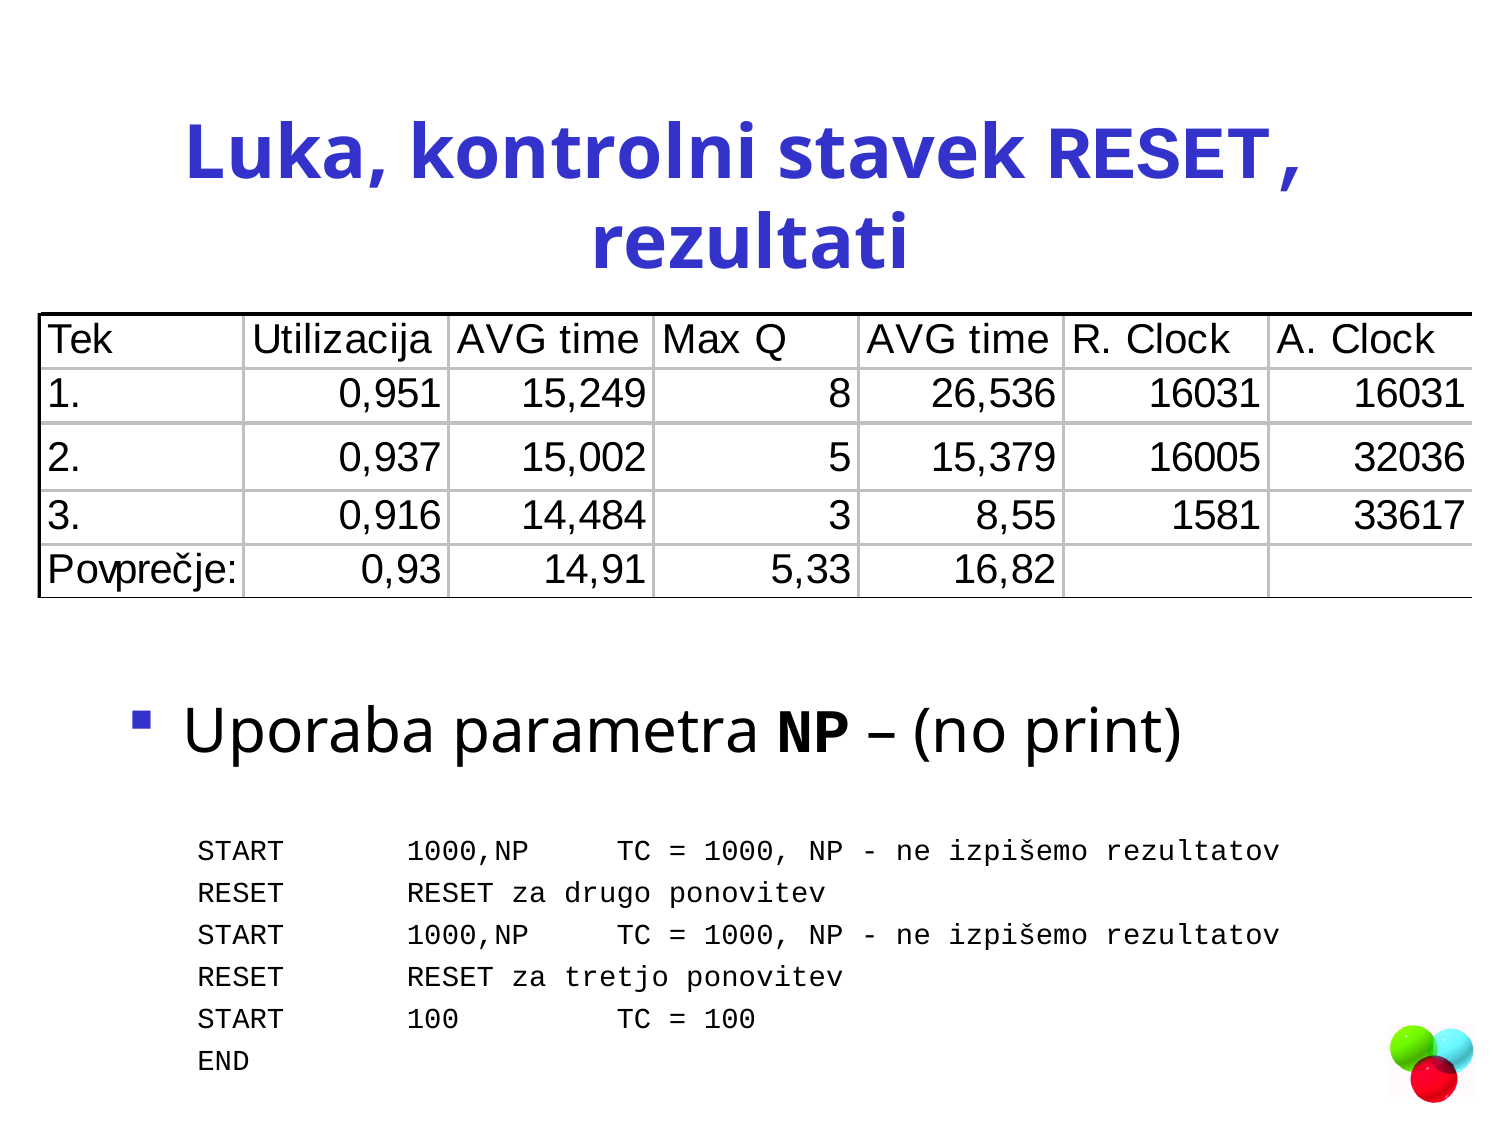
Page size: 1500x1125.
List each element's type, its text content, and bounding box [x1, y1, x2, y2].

chart [1387, 1025, 1476, 1104]
title Luka, kontrolni stavek RESET, rezultati [112, 96, 1388, 292]
list Uporaba parametra NP – (no print) START 1000,NP TC = 1000, NP - ne izpišemo rezultatov RESET RESET za drugo ponovitev START 1000,NP TC = 1000, NP - ne izpišemo rezultatov RESET RESET za tretjo ponovitev START 100 TC = 100 END [112, 601, 1388, 1092]
chart [37, 312, 1476, 601]
